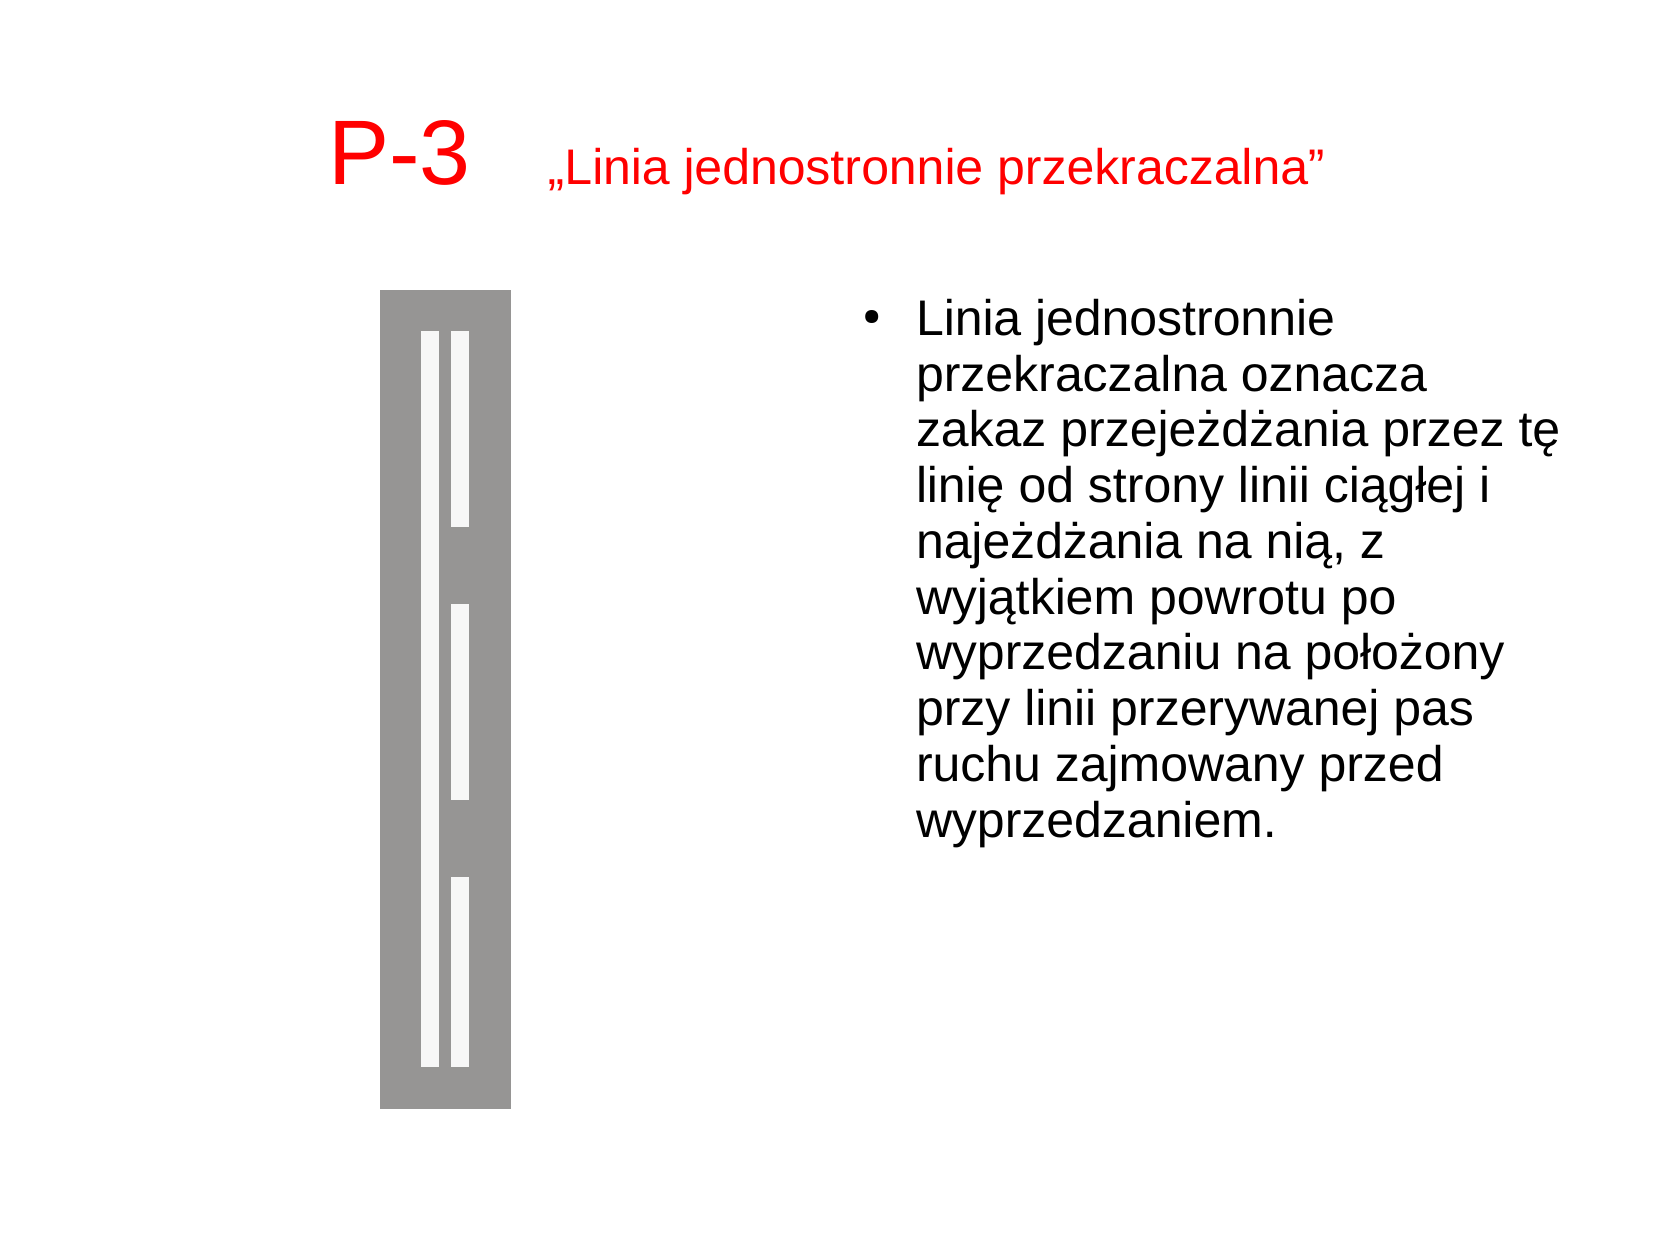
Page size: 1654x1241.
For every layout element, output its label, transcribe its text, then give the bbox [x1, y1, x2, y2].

title P-3 „Linia jednostronnie przekraczalna” [82, 56, 1571, 250]
picture [380, 290, 511, 1109]
list Linia jednostronnie przekraczalna oznacza zakaz przejeżdżania przez tę linię od strony linii ciągłej i najeżdżania na nią, z wyjątkiem powrotu po wyprzedzaniu na położony przy linii przerywanej pas ruchu zajmowany przed wyprzedzaniem. [845, 290, 1572, 1094]
